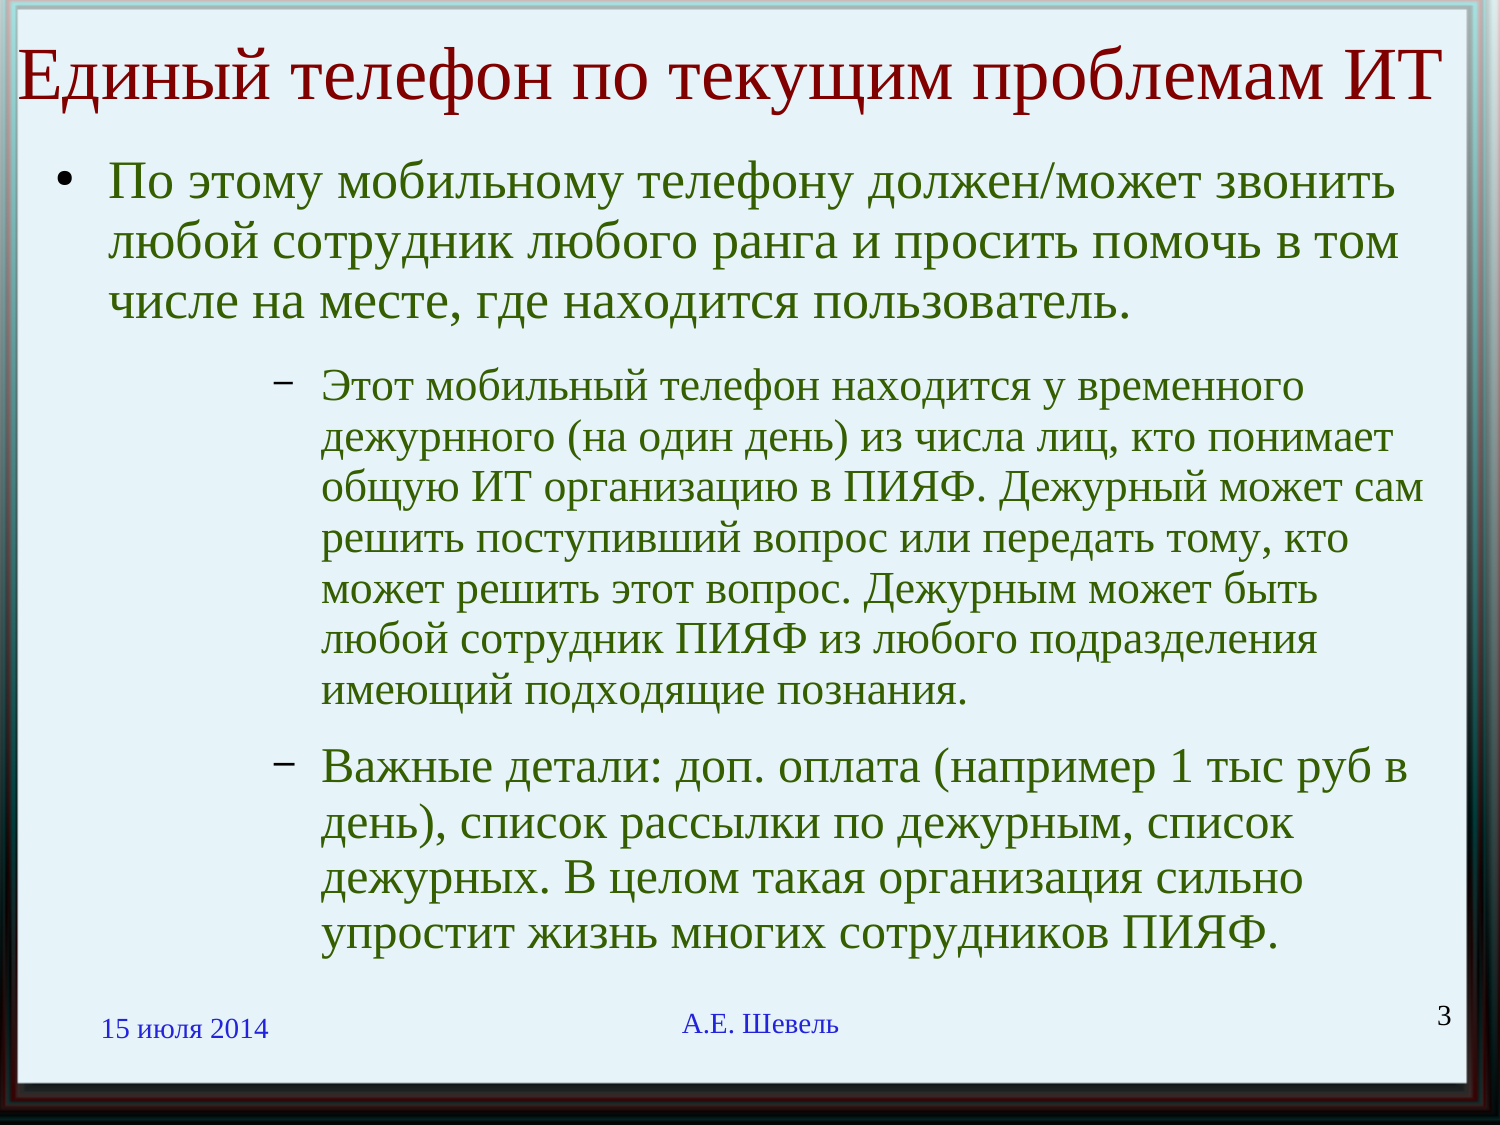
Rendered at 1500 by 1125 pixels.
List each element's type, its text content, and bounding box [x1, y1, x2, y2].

picture [0, 0, 1500, 1125]
title Единый телефон по текущим проблемам ИТ [0, 0, 1463, 150]
list По этому мобильному телефону должен/может звонить любой сотрудник любого ранга и просить помочь в том числе на месте, где находится пользователь. Этот мобильный телефон находится у временного дежурнного (на один день) из числа лиц, кто понимает общую ИТ организацию в ПИЯФ. Дежурный может сам решить поступивший вопрос или передать тому, кто может решить этот вопрос. Дежурным может быть любой сотрудник ПИЯФ из любого подразделения имеющий подходящие познания. Важные детали: доп. оплата (например 1 тыс руб в день), список рассылки по дежурным, список дежурных. В целом такая организация сильно упростит жизнь многих сотрудников ПИЯФ. [37, 149, 1426, 960]
